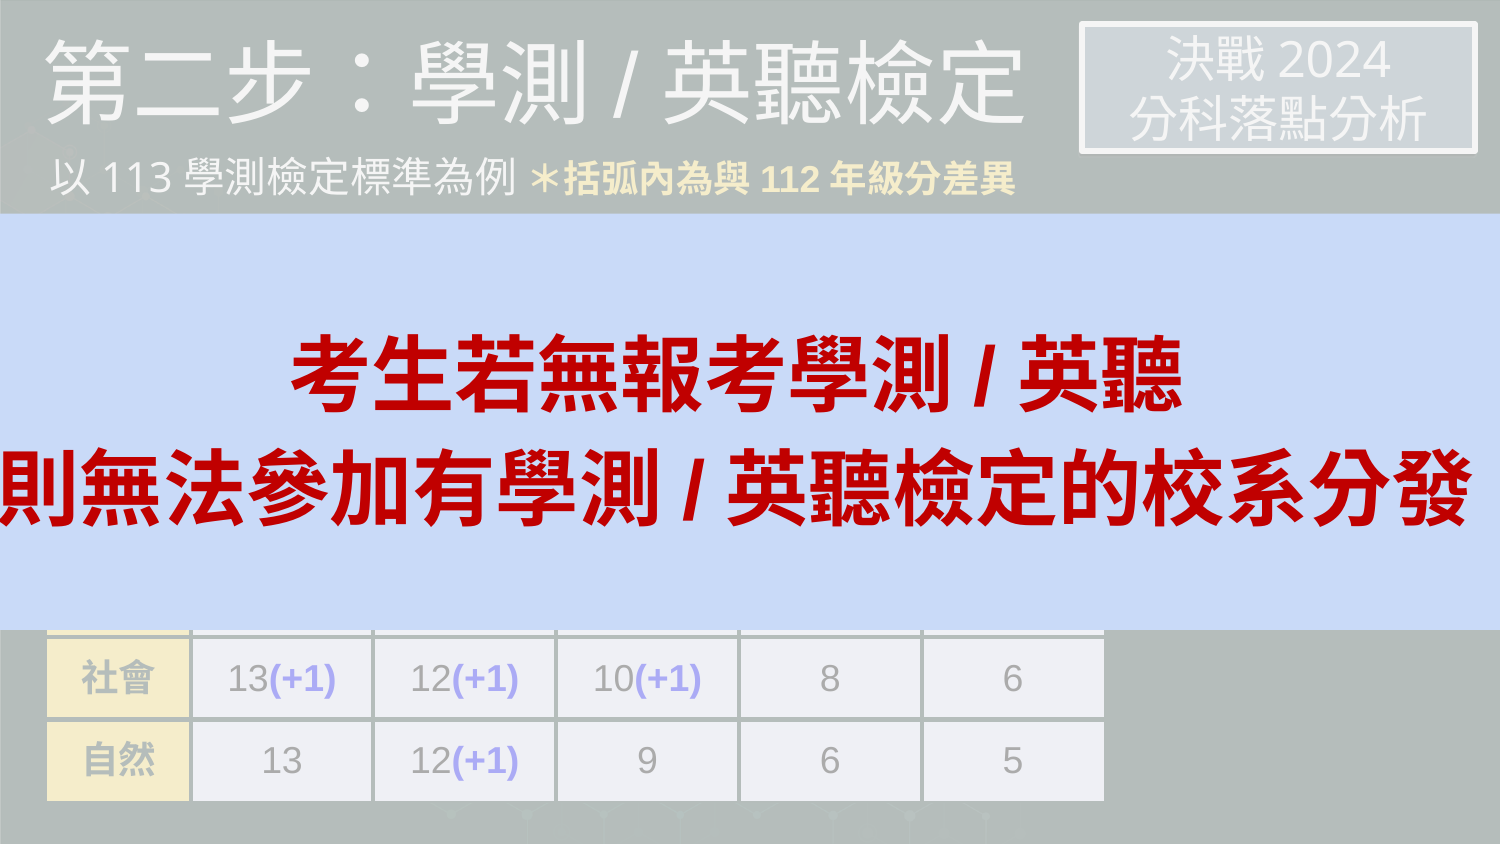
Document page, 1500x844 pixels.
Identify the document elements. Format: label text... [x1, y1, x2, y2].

text_box 考生若無報考學測/英聽 則無法參加有學測/英聽檢定的校系分發 [0, 213, 1500, 630]
text_box [0, 630, 1500, 844]
text_box [0, 0, 1500, 213]
